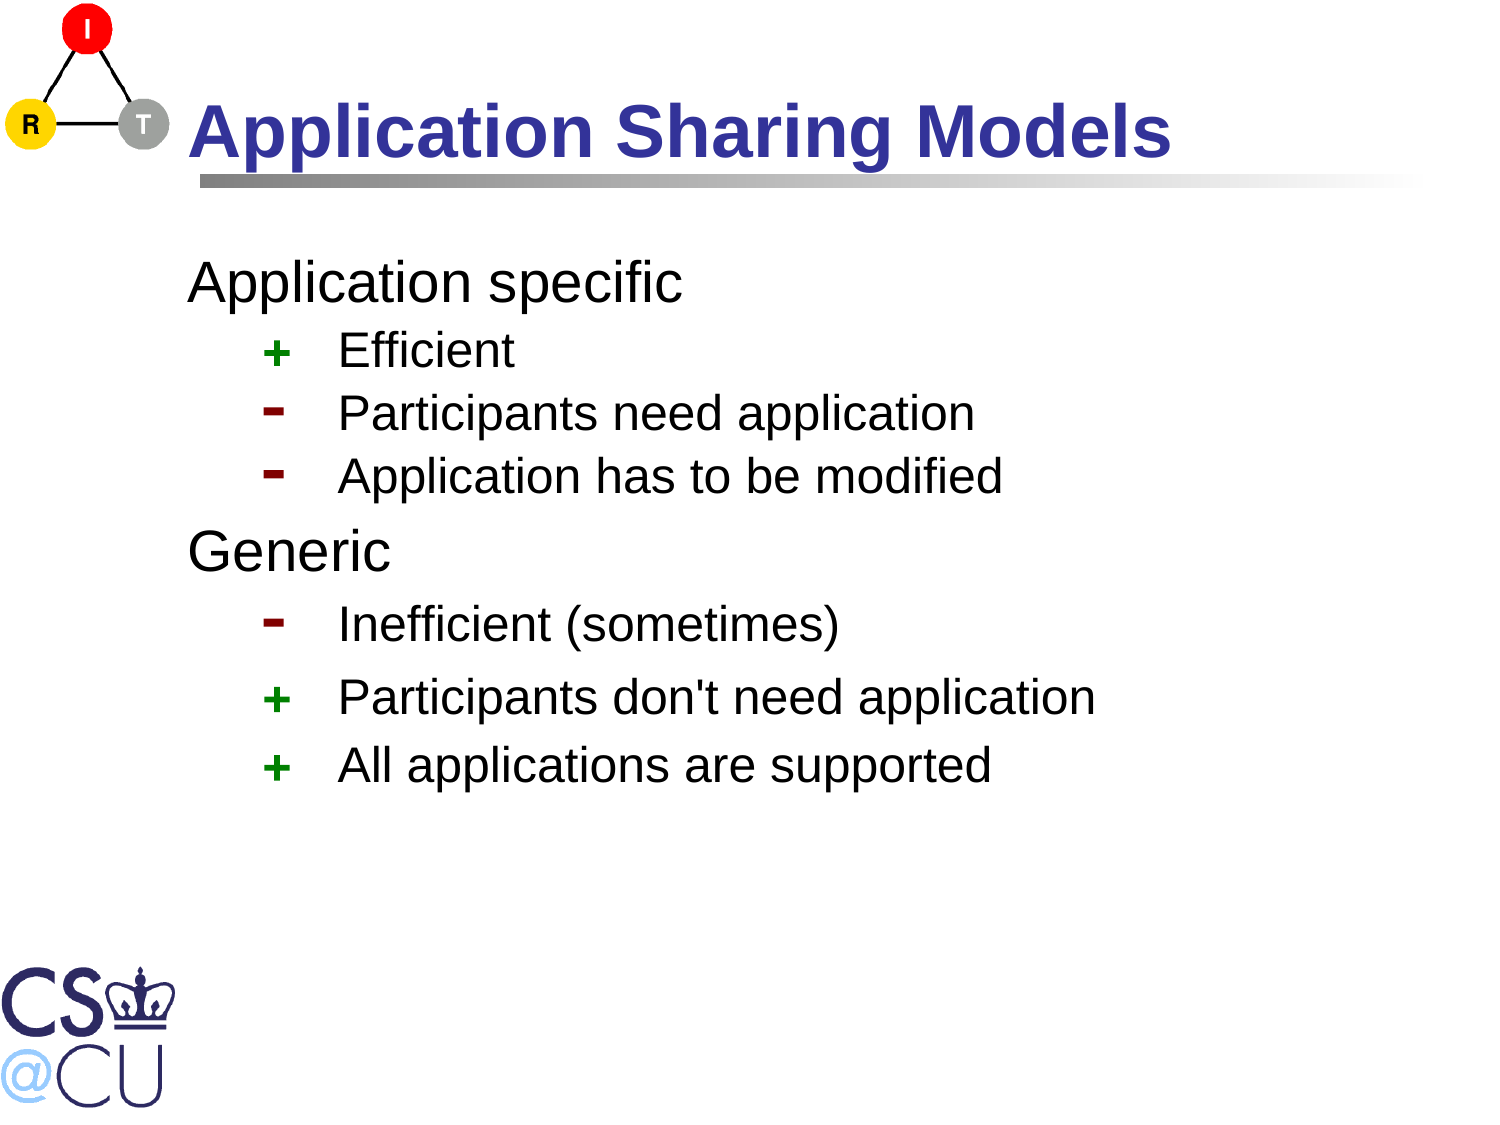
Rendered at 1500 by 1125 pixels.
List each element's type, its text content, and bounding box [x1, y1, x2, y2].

title Application Sharing Models [187, 44, 1463, 218]
picture [0, 949, 175, 1125]
list Application specific + Efficient - Participants need application - Application has to be modified Generic - Inefficient (sometimes) + Participants don't need application + All applications are supported [187, 249, 1463, 998]
picture [0, 0, 173, 154]
